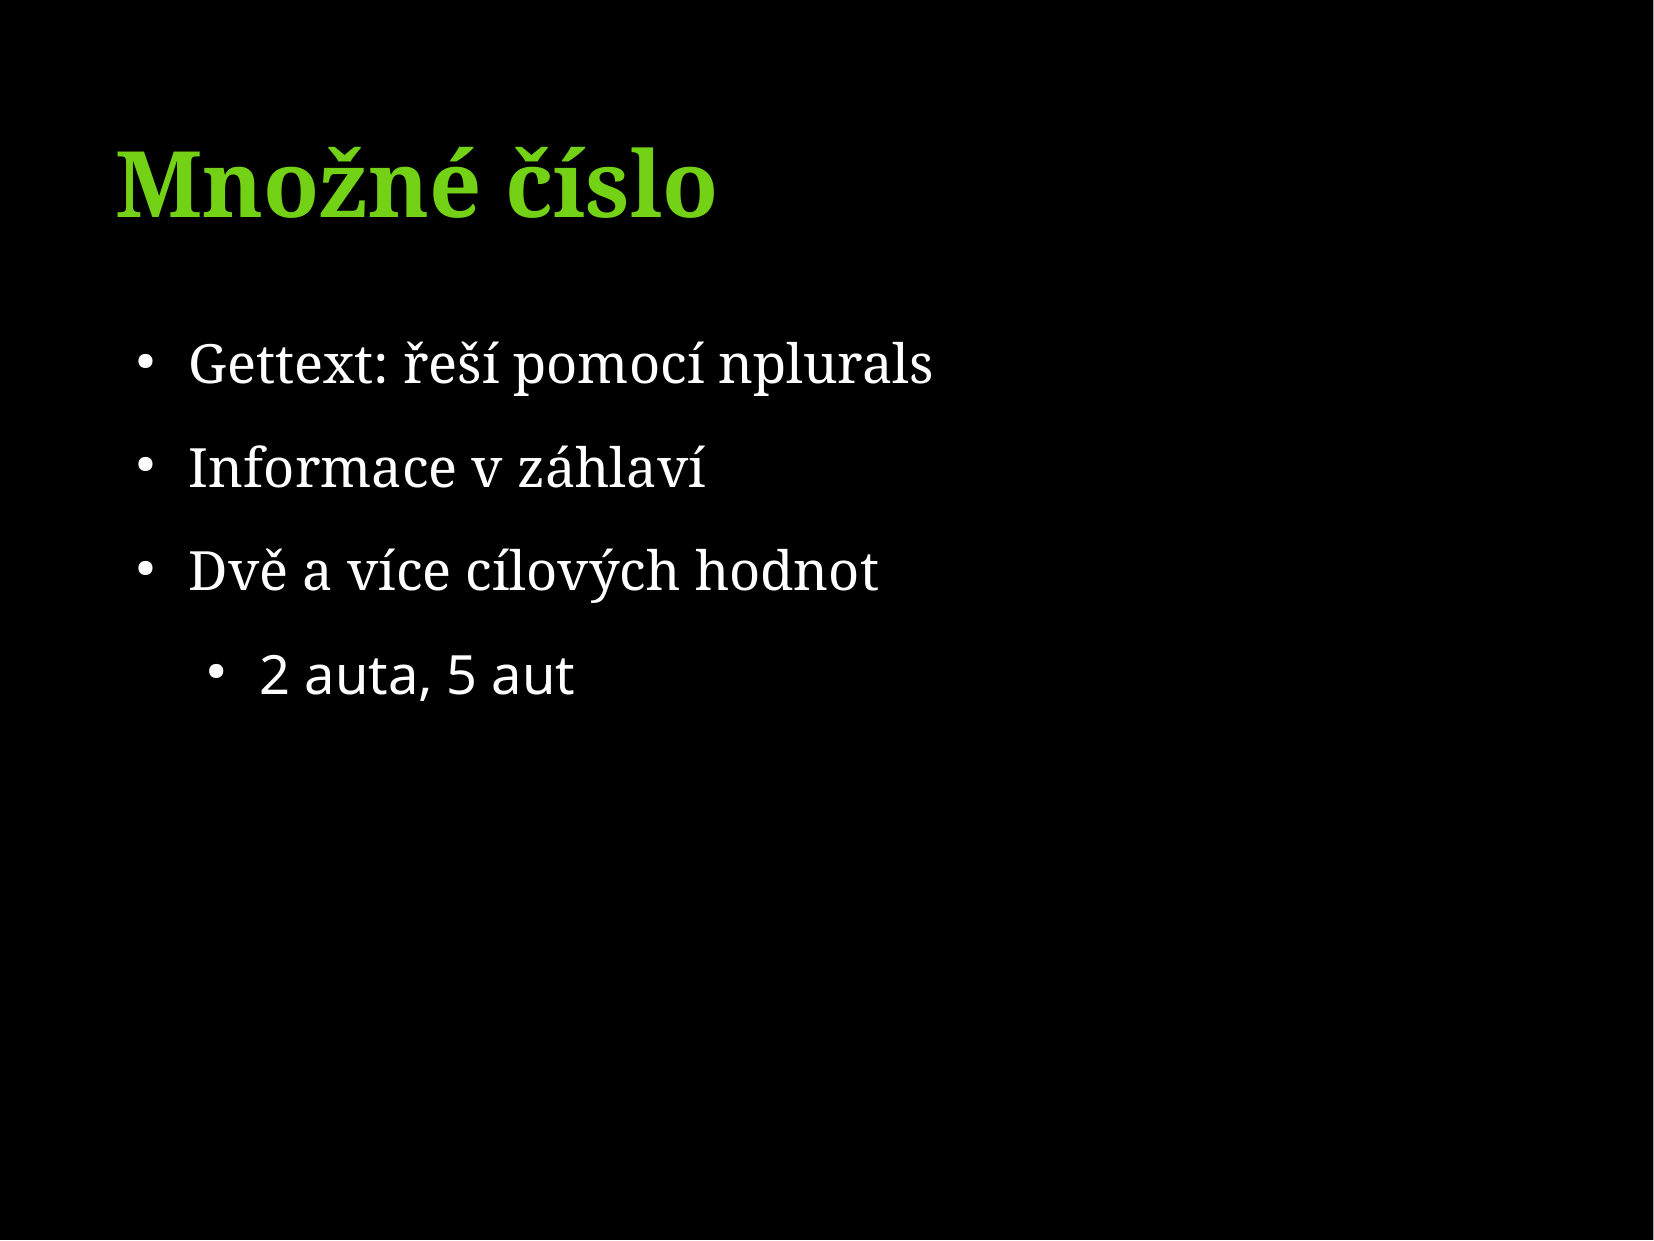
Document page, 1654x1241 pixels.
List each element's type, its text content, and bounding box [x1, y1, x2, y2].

list Gettext: řeší pomocí nplurals Informace v záhlaví Dvě a více cílových hodnot 2 auta, 5 aut [118, 325, 1536, 1145]
title Množné číslo [115, 78, 1539, 287]
